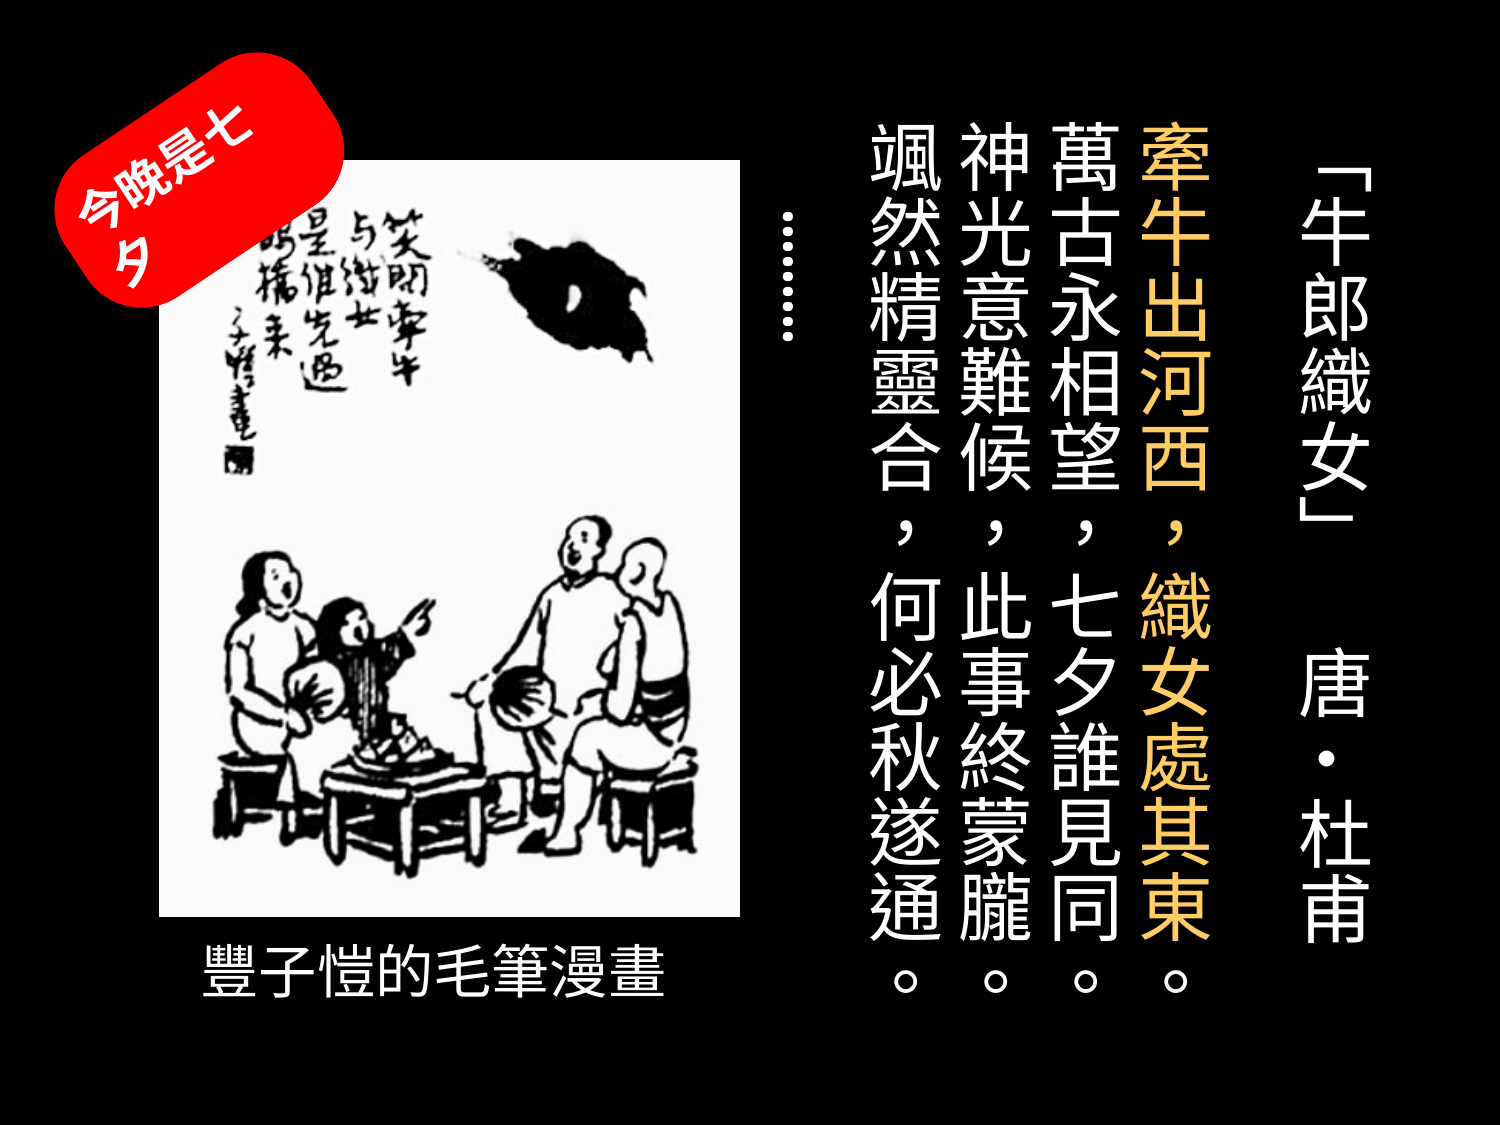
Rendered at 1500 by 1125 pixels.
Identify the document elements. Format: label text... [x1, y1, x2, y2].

text_box 「牛郎織女」 唐‧杜甫 牽牛出河西，織女處其東。 萬古永相望，七夕誰見同。 神光意難候，此事終蒙朧。 颯然精靈合，何必秋遂通。 ……… [762, 113, 1385, 1035]
picture [159, 160, 740, 917]
text_box 豐子愷的毛筆漫畫 [194, 929, 691, 1012]
text_box 今晚是七夕 [54, 52, 345, 308]
